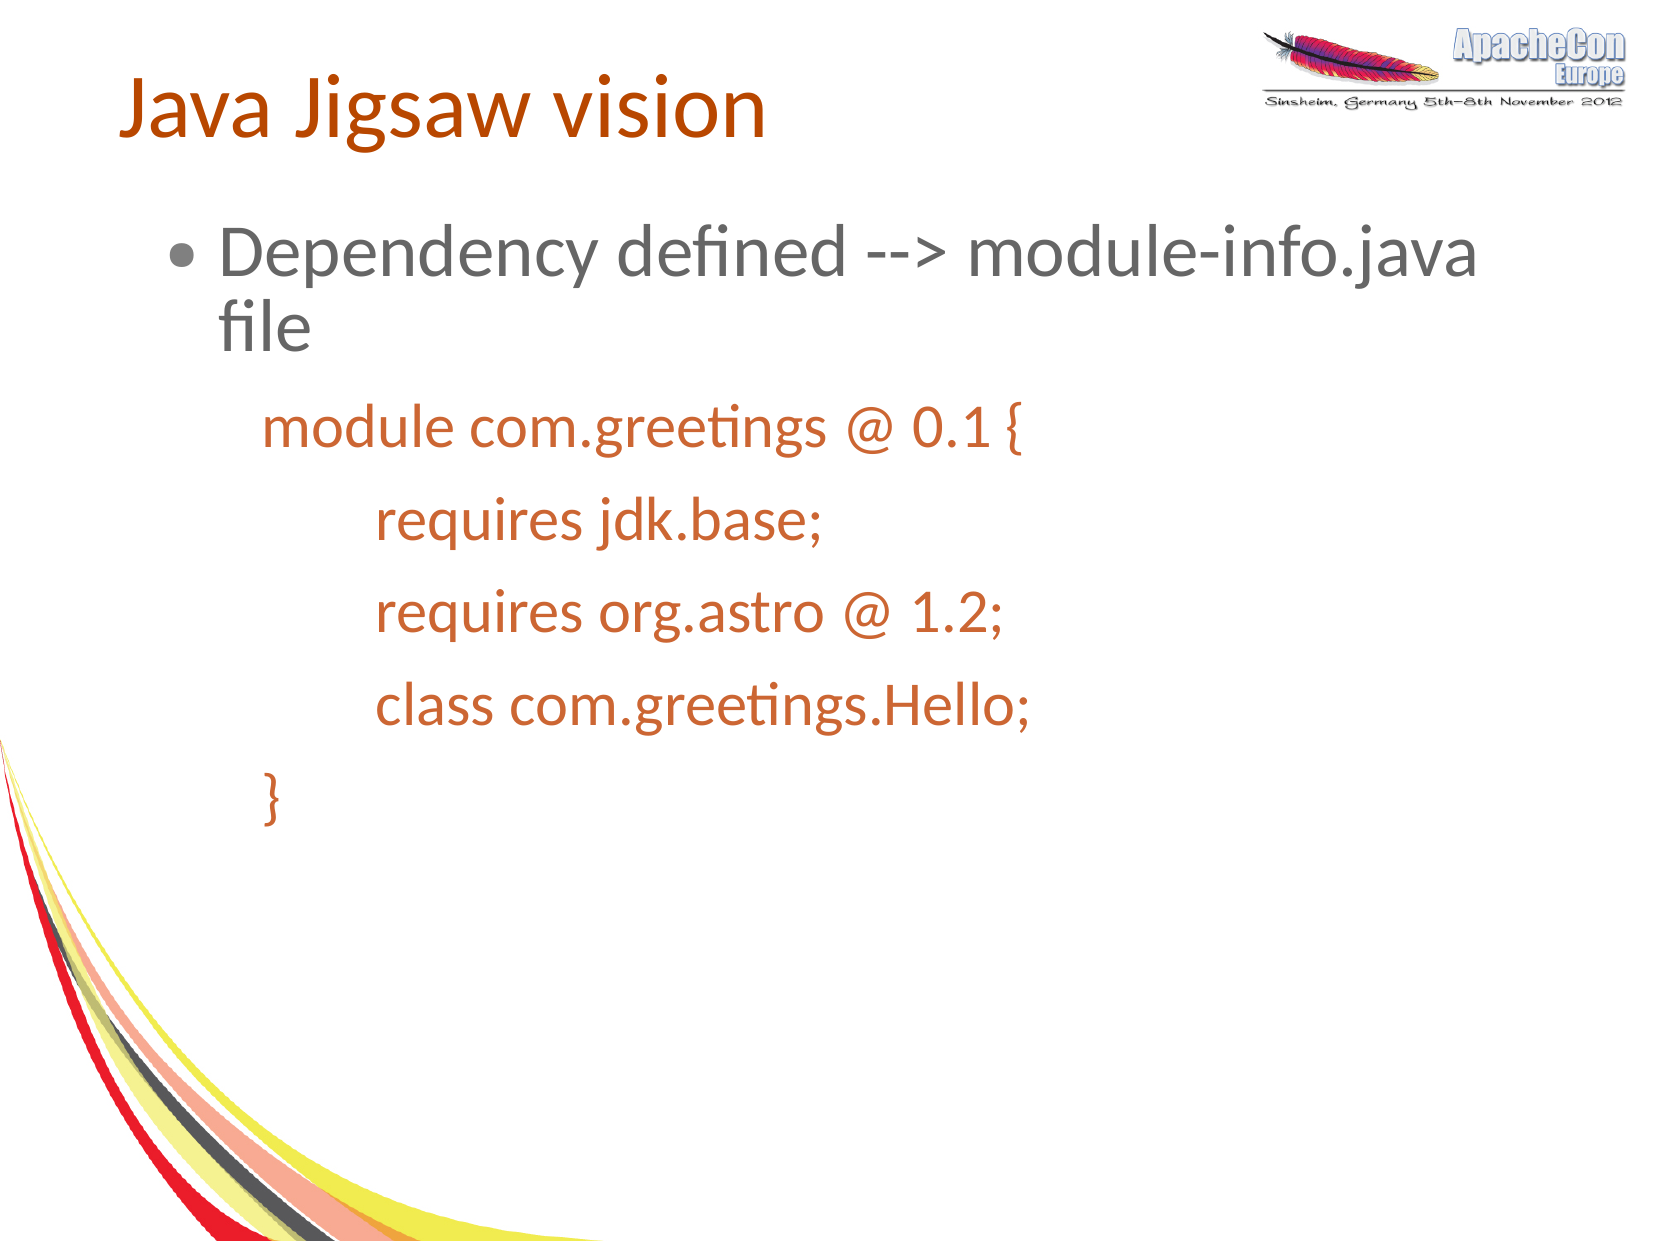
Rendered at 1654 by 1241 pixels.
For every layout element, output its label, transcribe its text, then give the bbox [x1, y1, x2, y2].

picture [0, 0, 1654, 1241]
list Dependency defined --> module-info.java file module com.greetings @ 0.1 { requires jdk.base; requires org.astro @ 1.2; class com.greetings.Hello; } [147, 220, 1576, 1081]
title Java Jigsaw vision [59, 59, 1418, 171]
